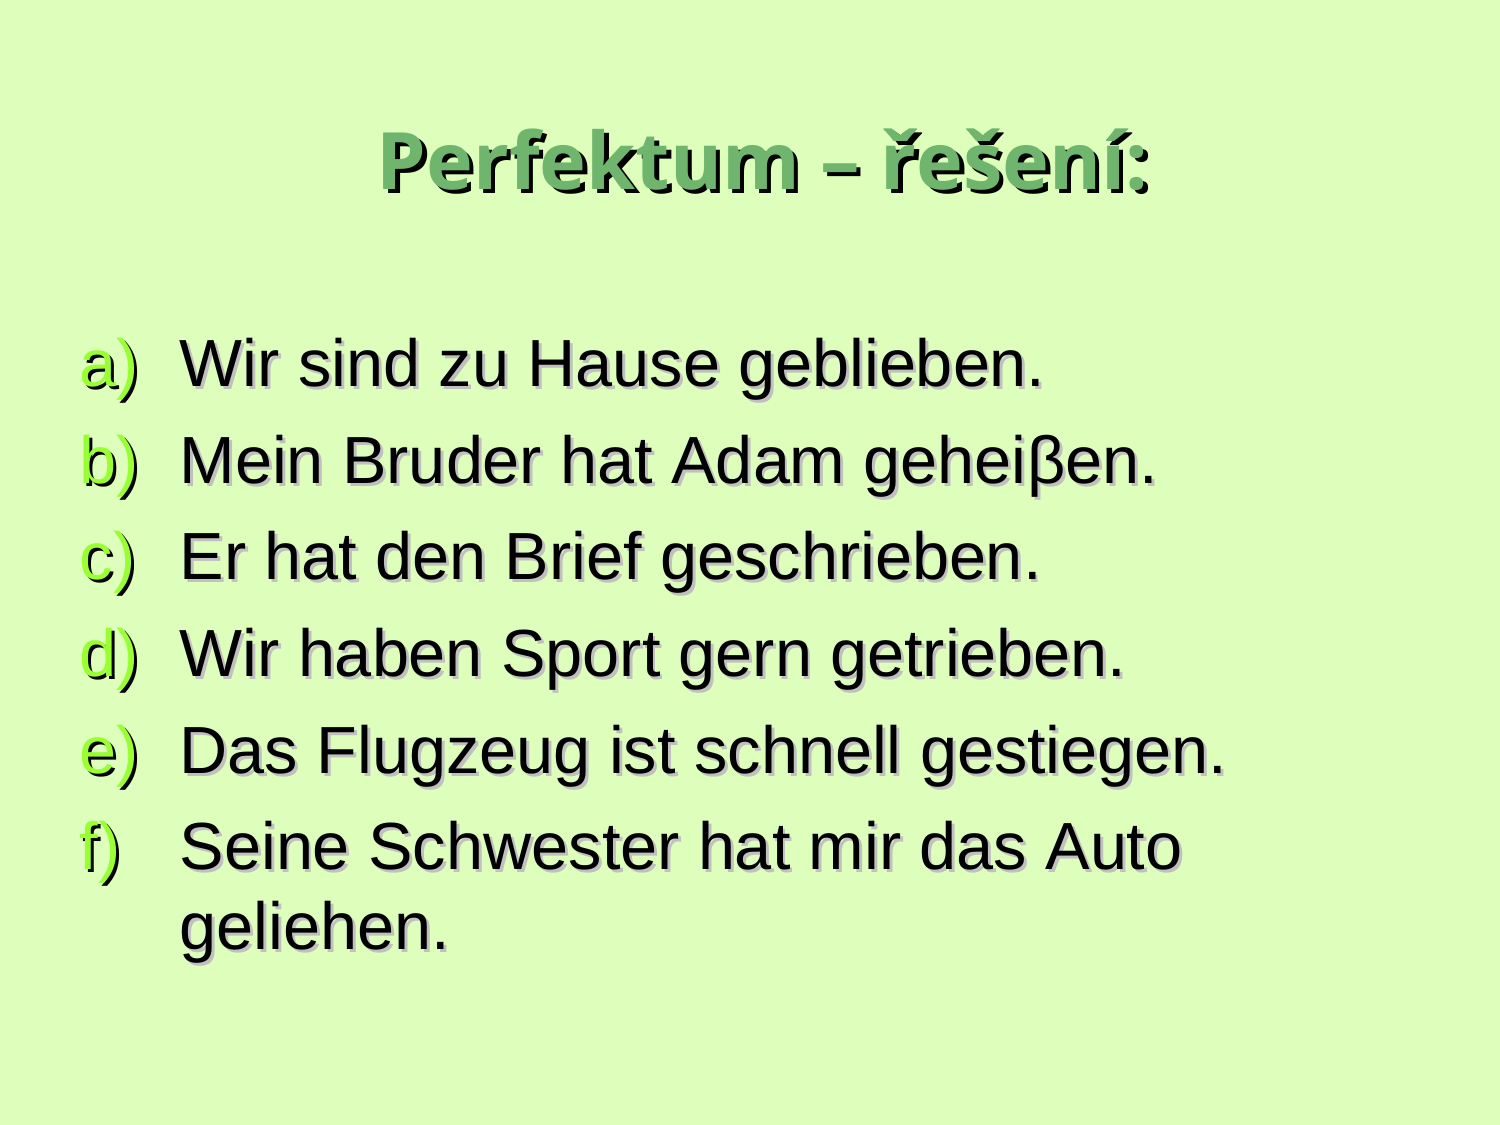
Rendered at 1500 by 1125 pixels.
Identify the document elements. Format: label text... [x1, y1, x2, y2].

list Wir sind zu Hause geblieben. Mein Bruder hat Adam geheiβen. Er hat den Brief geschrieben. Wir haben Sport gern getrieben. Das Flugzeug ist schnell gestiegen. Seine Schwester hat mir das Auto geliehen. [64, 312, 1451, 1071]
title Perfektum – řešení: [75, 40, 1451, 276]
